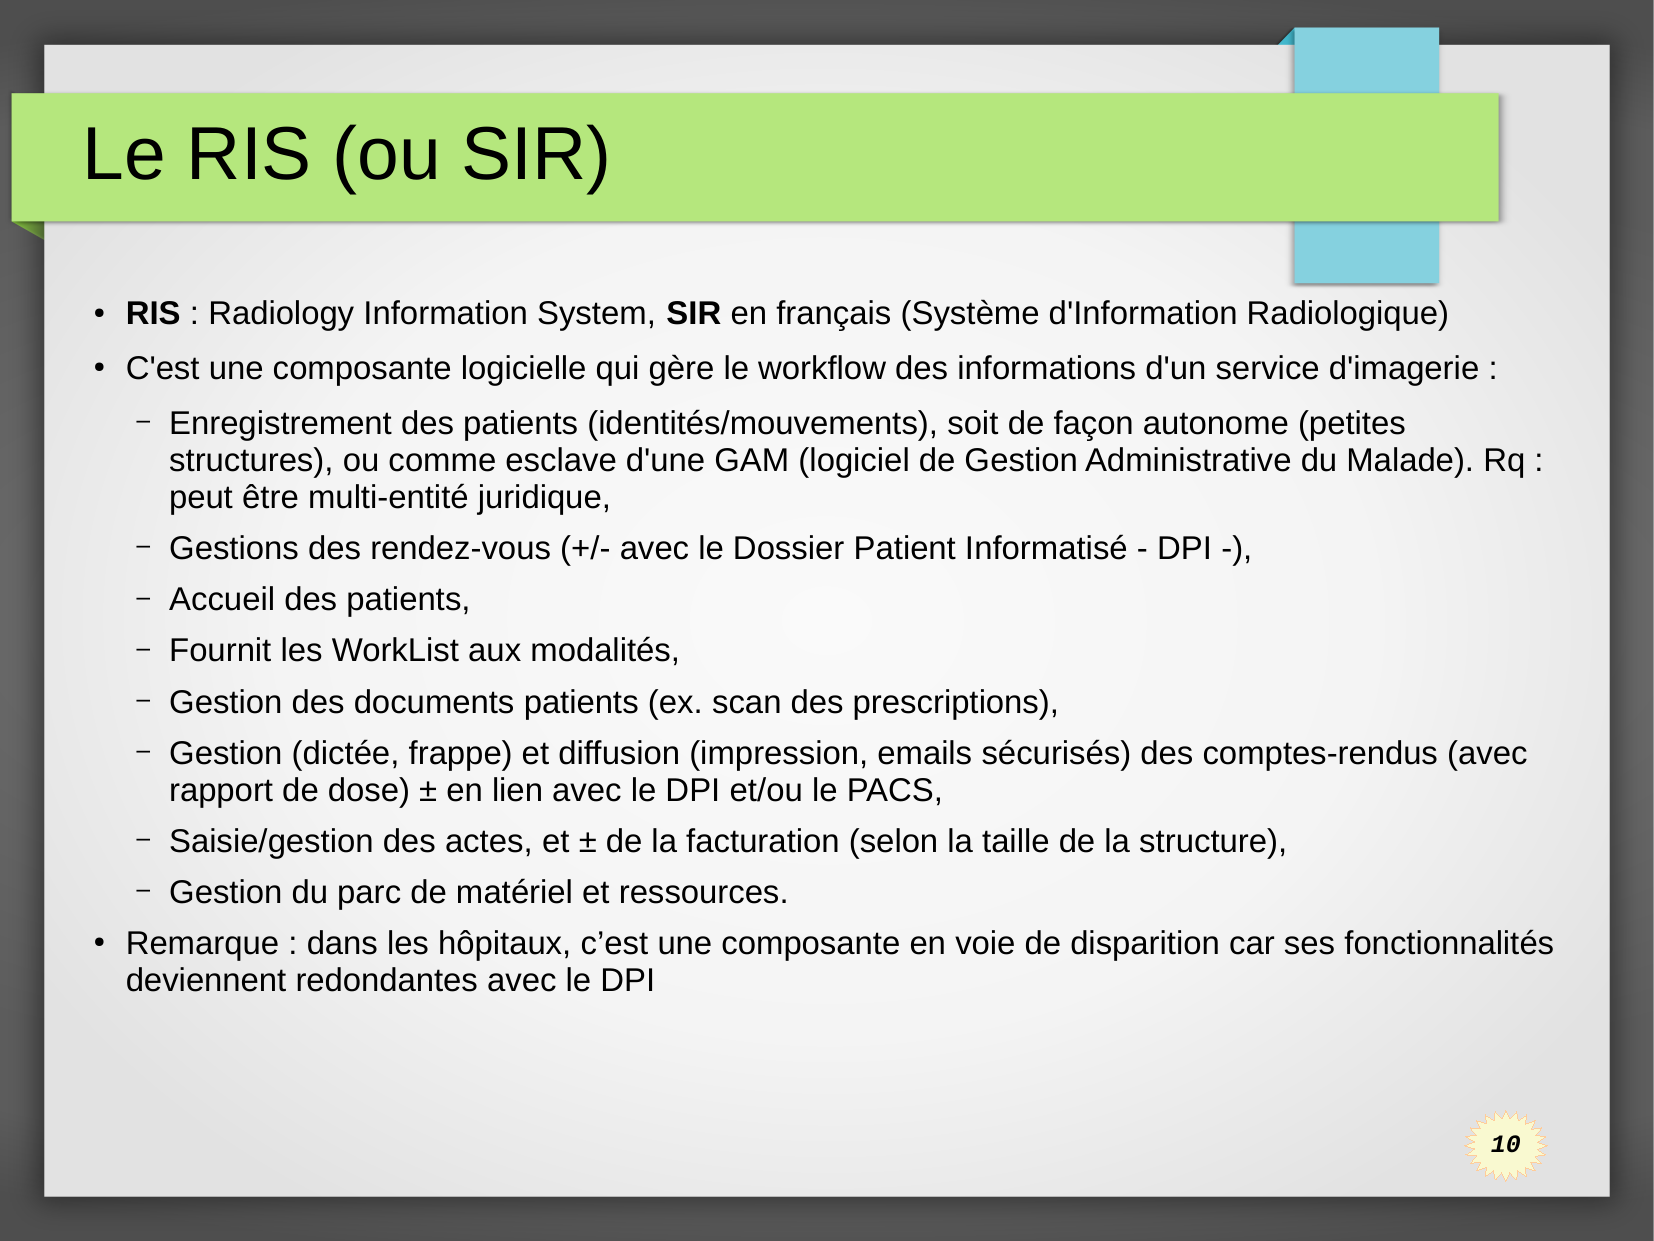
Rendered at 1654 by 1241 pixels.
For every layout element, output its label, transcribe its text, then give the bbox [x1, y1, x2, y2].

list RIS : Radiology Information System, SIR en français (Système d'Information Radiologique) C'est une composante logicielle qui gère le workflow des informations d'un service d'imagerie : Enregistrement des patients (identités/mouvements), soit de façon autonome (petites structures), ou comme esclave d'une GAM (logiciel de Gestion Administrative du Malade). Rq : peut être multi-entité juridique, Gestions des rendez-vous (+/- avec le Dossier Patient Informatisé - DPI -), Accueil des patients, Fournit les WorkList aux modalités, Gestion des documents patients (ex. scan des prescriptions), Gestion (dictée, frappe) et diffusion (impression, emails sécurisés) des comptes-rendus (avec rapport de dose) ± en lien avec le DPI et/ou le PACS, Saisie/gestion des actes, et ± de la facturation (selon la taille de la structure), Gestion du parc de matériel et ressources. Remarque : dans les hôpitaux, c’est une composante en voie de disparition car ses fonctionnalités deviennent redondantes avec le DPI [82, 295, 1571, 1015]
picture [0, 0, 1654, 1241]
title Le RIS (ou SIR) [82, 94, 1264, 213]
